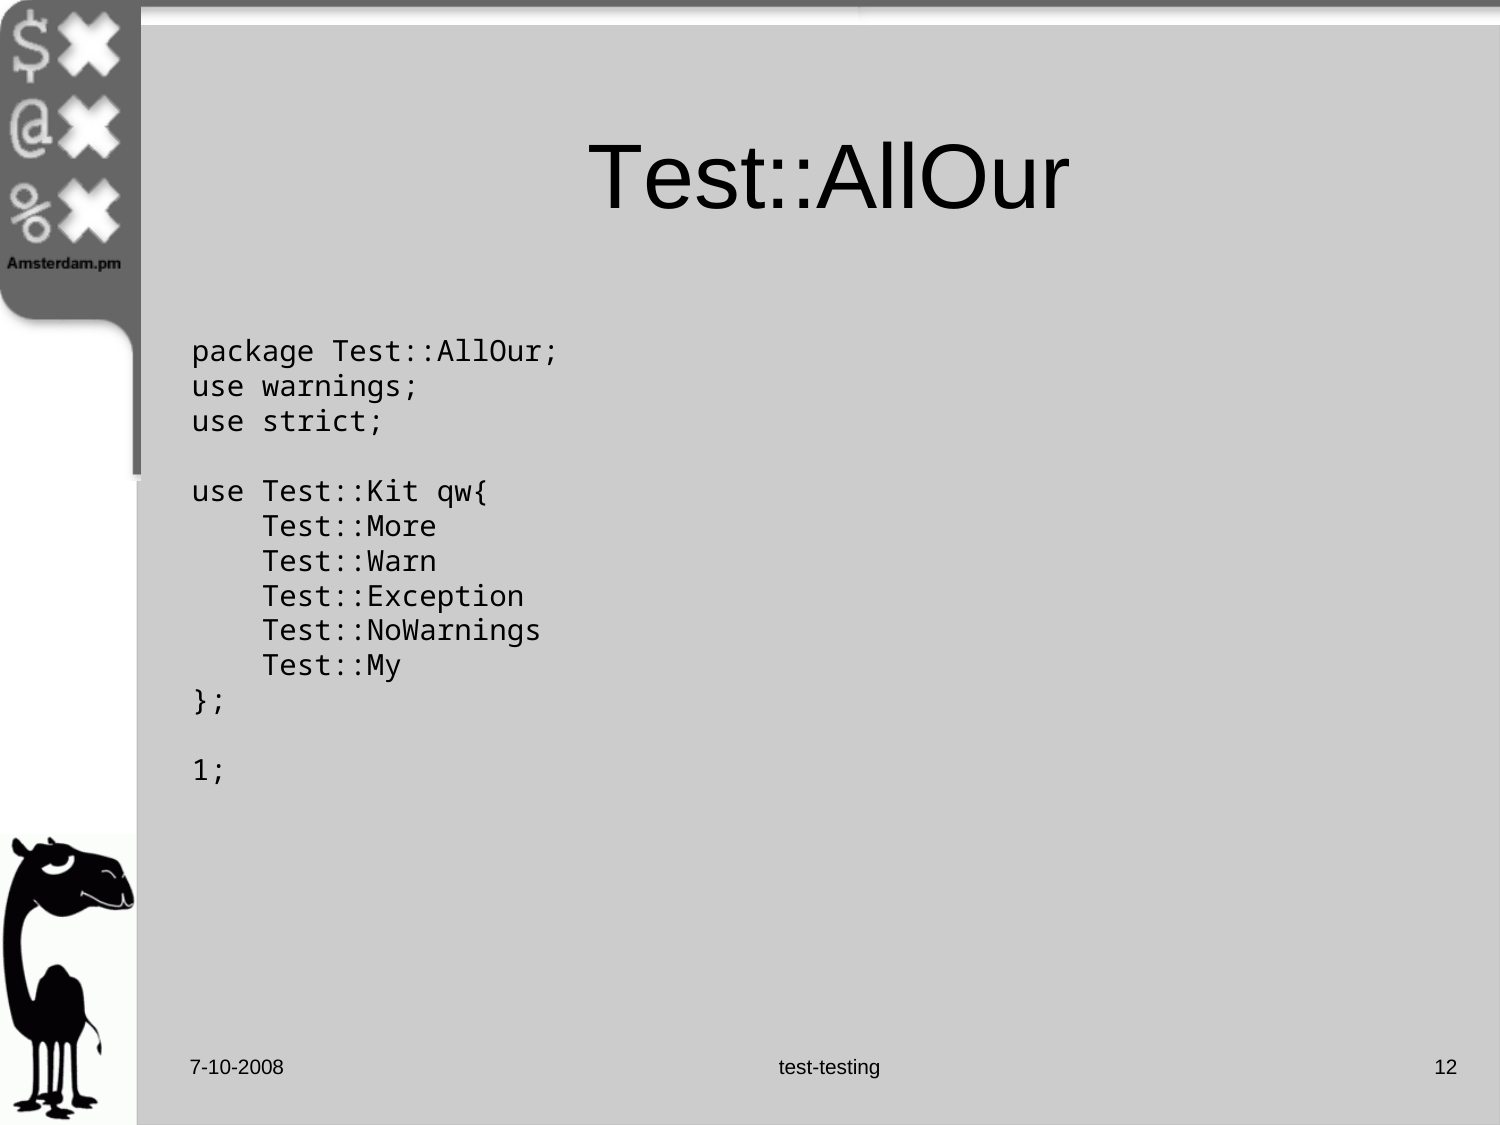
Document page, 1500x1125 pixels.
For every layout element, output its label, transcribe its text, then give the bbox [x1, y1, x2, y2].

text_box package Test::AllOur; use warnings; use strict; use Test::Kit qw{ Test::More Test::Warn Test::Exception Test::NoWarnings Test::My }; 1; [177, 324, 1447, 829]
picture [0, 834, 136, 1125]
title Test::AllOur [187, 87, 1473, 273]
picture [0, 0, 1500, 481]
